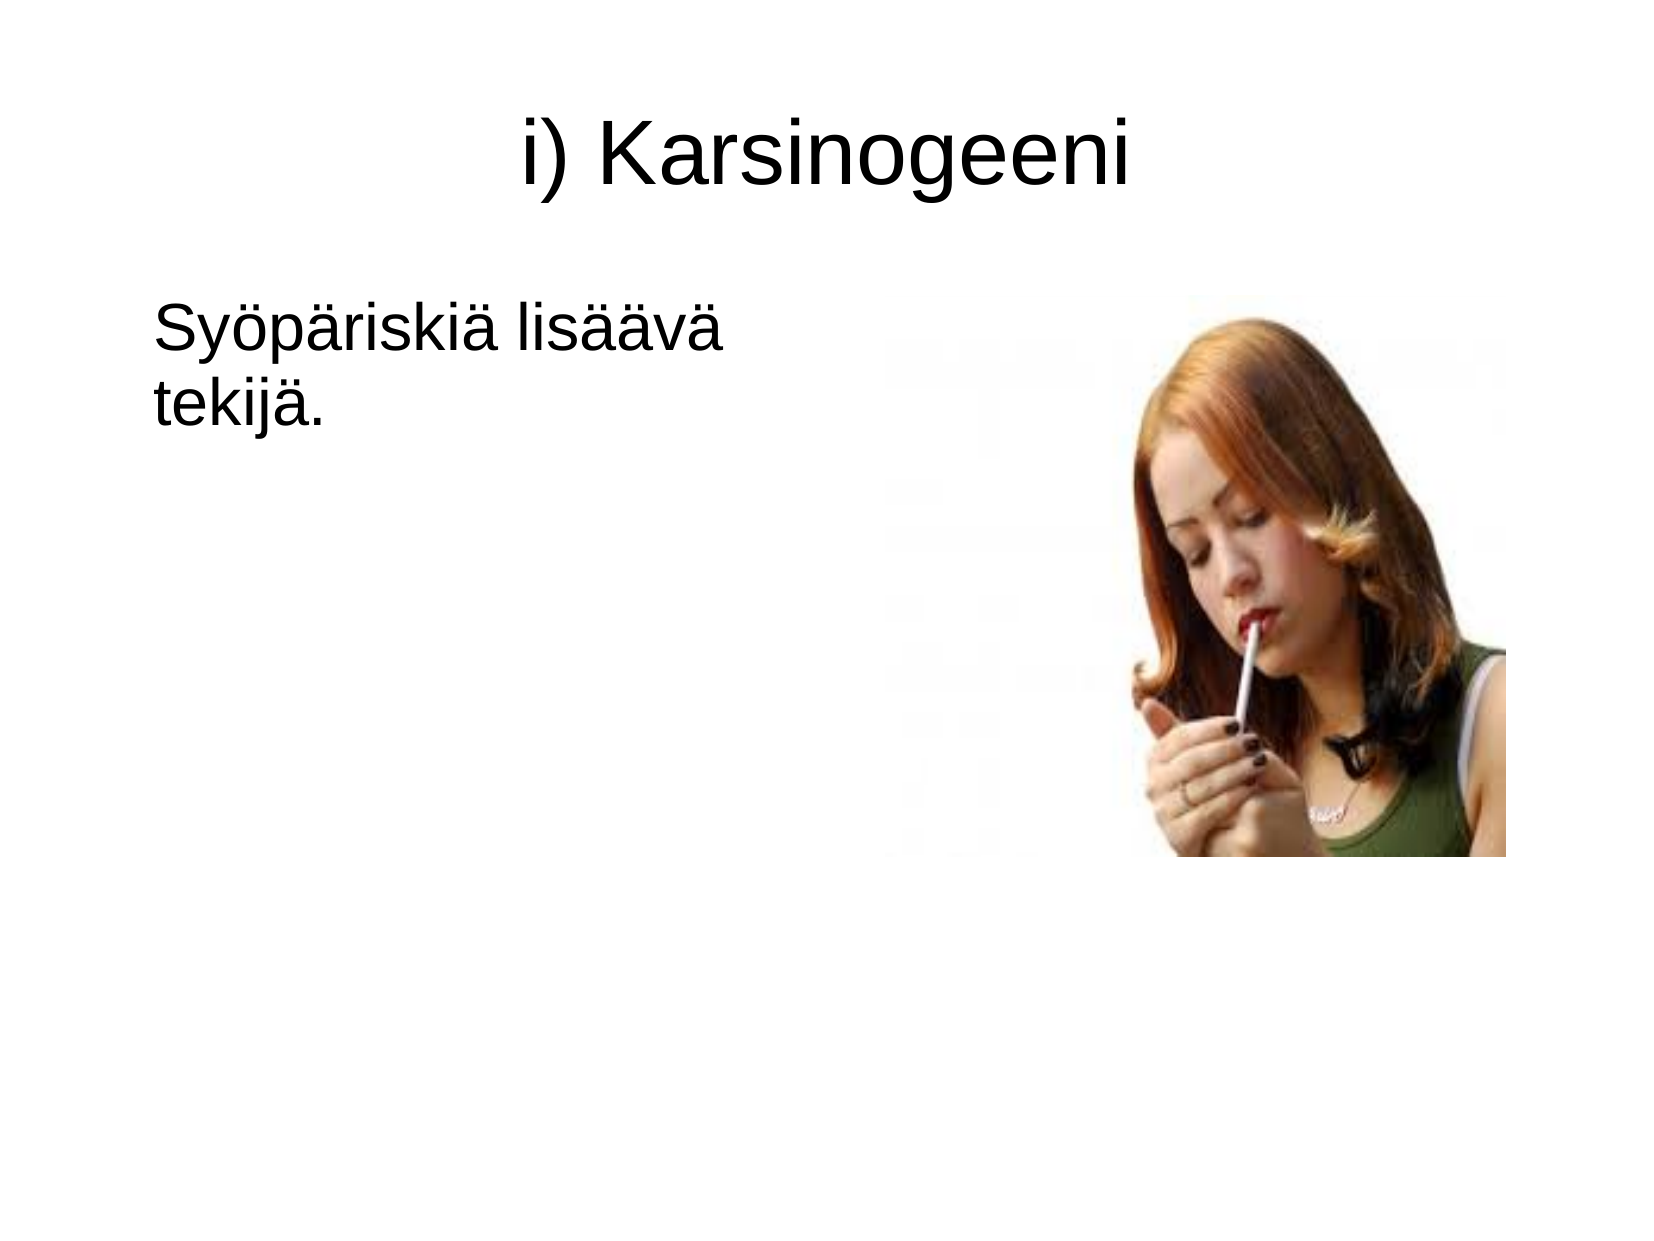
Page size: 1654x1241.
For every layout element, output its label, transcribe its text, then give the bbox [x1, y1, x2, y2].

list Syöpäriskiä lisäävä tekijä. [82, 290, 809, 1094]
title i) Karsinogeeni [82, 49, 1571, 257]
picture [845, 290, 1572, 1109]
